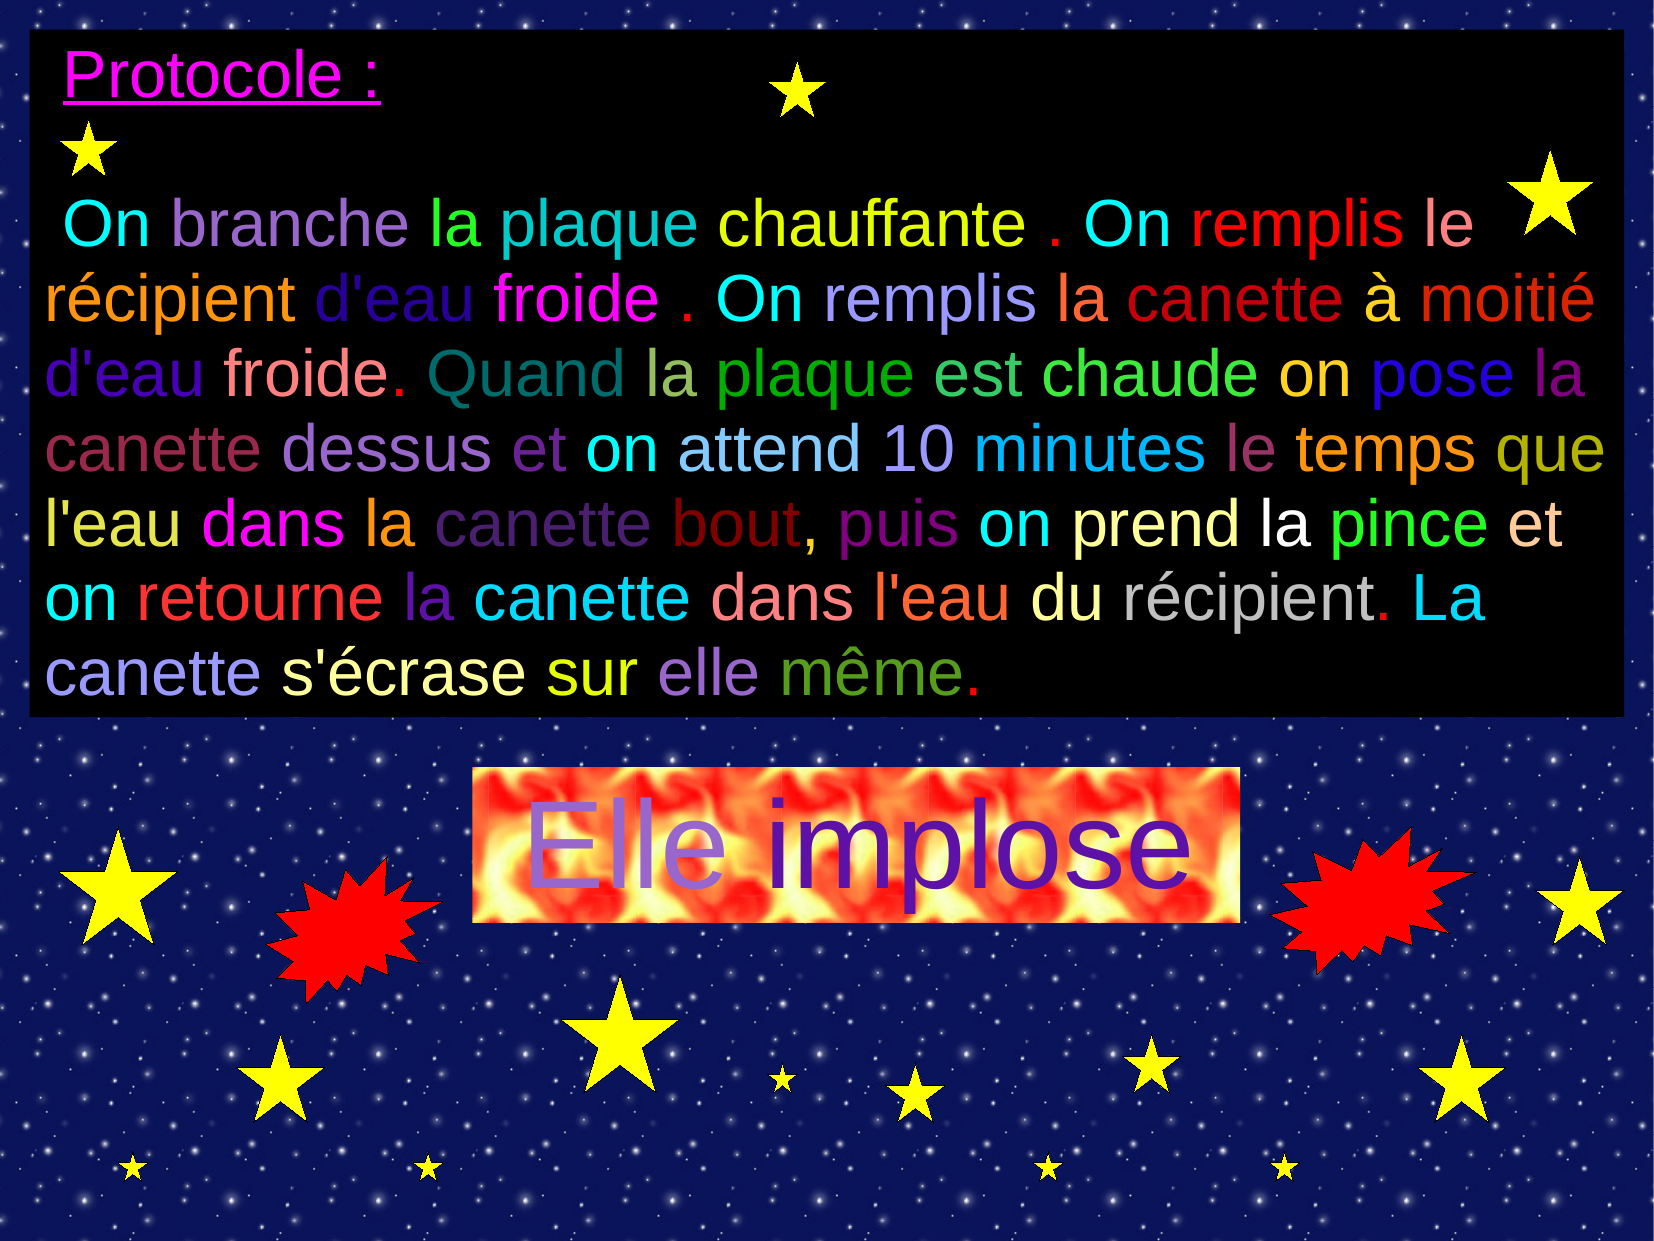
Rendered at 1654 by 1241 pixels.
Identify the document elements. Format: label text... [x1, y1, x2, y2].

text_box [59, 118, 119, 178]
text_box [59, 826, 178, 945]
text_box [472, 147, 1063, 277]
text_box [1269, 1151, 1300, 1182]
picture [0, 0, 1654, 1241]
text_box Elle implose [472, 767, 1241, 923]
text_box [265, 856, 443, 1004]
text_box [1122, 1033, 1182, 1093]
text_box [1033, 1151, 1064, 1182]
text_box [1505, 147, 1595, 237]
text_box [767, 1062, 798, 1093]
text_box [885, 1062, 945, 1123]
text_box [1269, 826, 1477, 975]
text_box [118, 1151, 148, 1182]
text_box [1417, 1033, 1506, 1123]
text_box [767, 59, 827, 119]
text_box [561, 974, 680, 1093]
text_box Protocole : On branche la plaque chauffante . On remplis le récipient d'eau froide . On remplis la canette à moitié d'eau froide. Quand la plaque est chaude on pose la canette dessus et on attend 10 minutes le temps que l'eau dans la canette bout, puis on prend la pince et on retourne la canette dans l'eau du récipient. La canette s'écrase sur elle même. [29, 29, 1625, 718]
text_box [413, 1151, 443, 1182]
text_box [1535, 856, 1625, 945]
text_box [236, 1033, 325, 1123]
